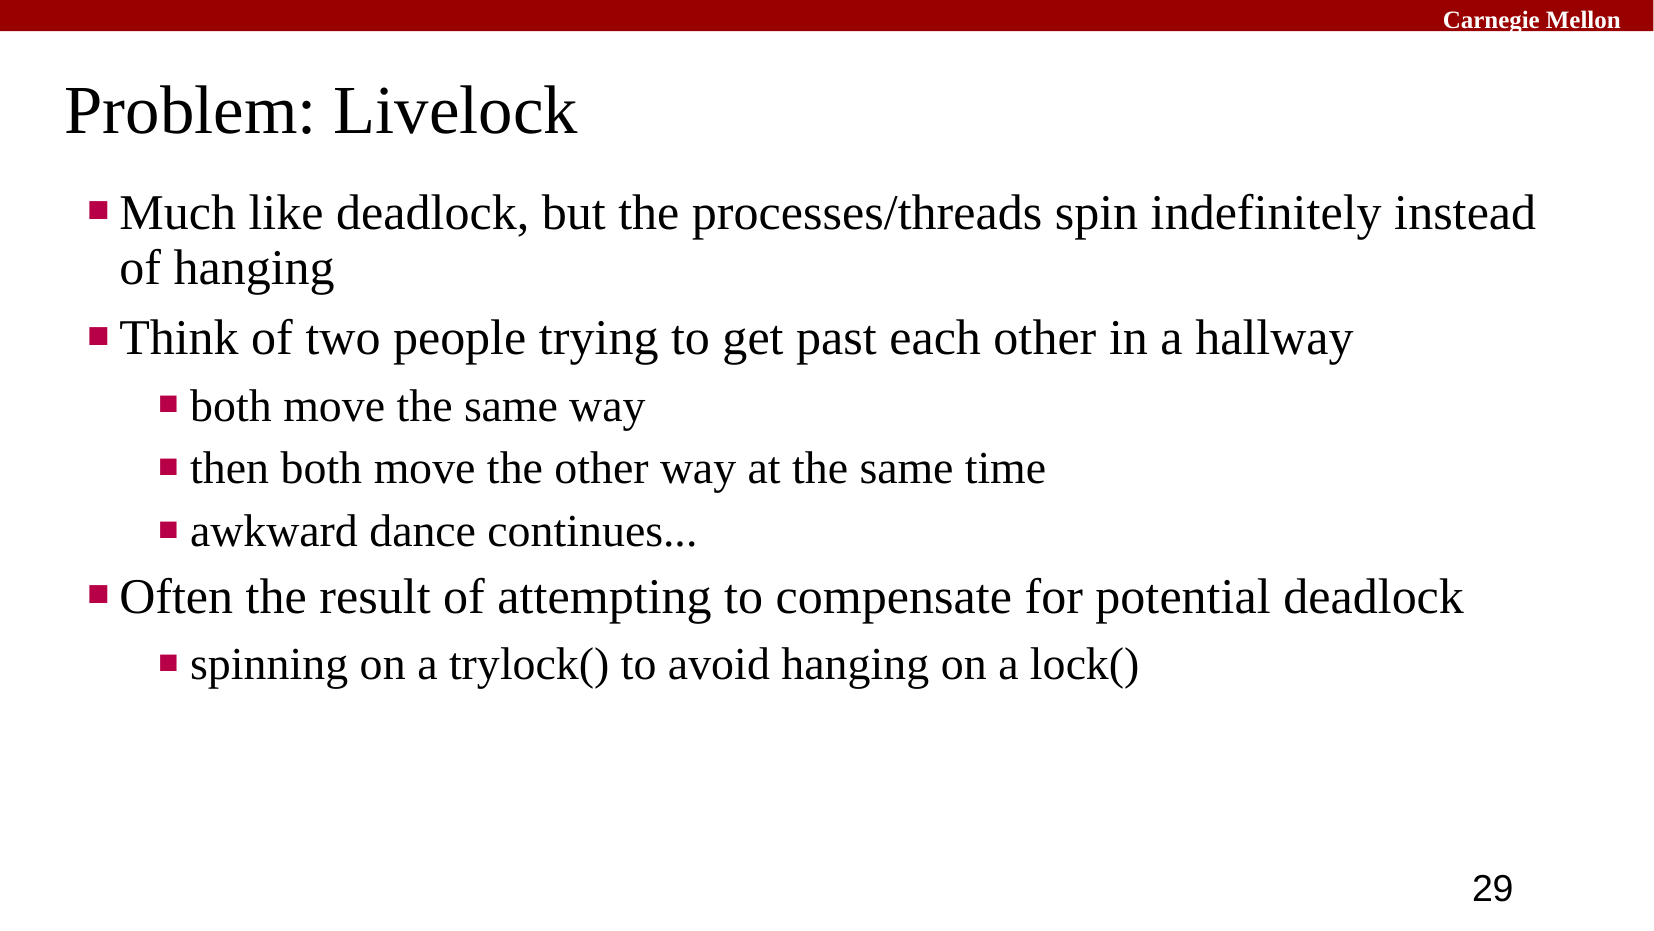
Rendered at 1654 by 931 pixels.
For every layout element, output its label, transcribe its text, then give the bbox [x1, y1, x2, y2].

title Problem: Livelock [64, 58, 1576, 163]
list Much like deadlock, but the processes/threads spin indefinitely instead of hanging Think of two people trying to get past each other in a hallway both move the same way then both move the other way at the same time awkward dance continues... Often the result of attempting to compensate for potential deadlock spinning on a trylock() to avoid hanging on a lock() [71, 184, 1576, 859]
